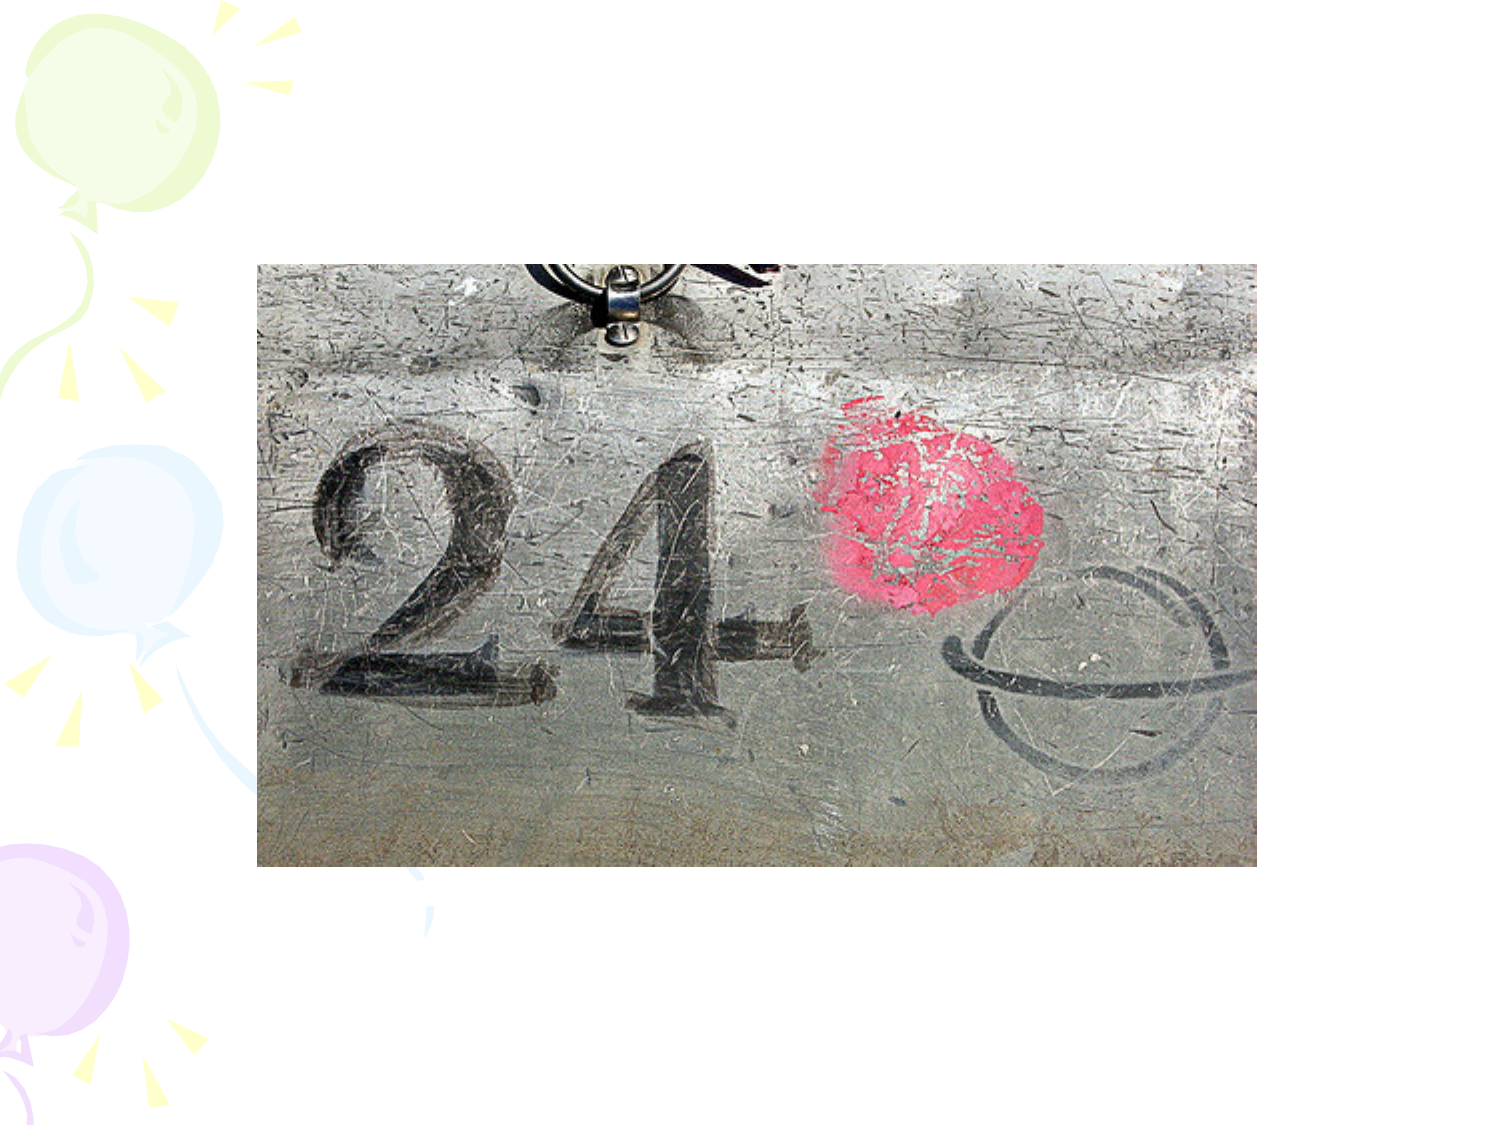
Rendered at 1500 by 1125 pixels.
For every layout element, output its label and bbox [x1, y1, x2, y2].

picture [257, 264, 1257, 867]
